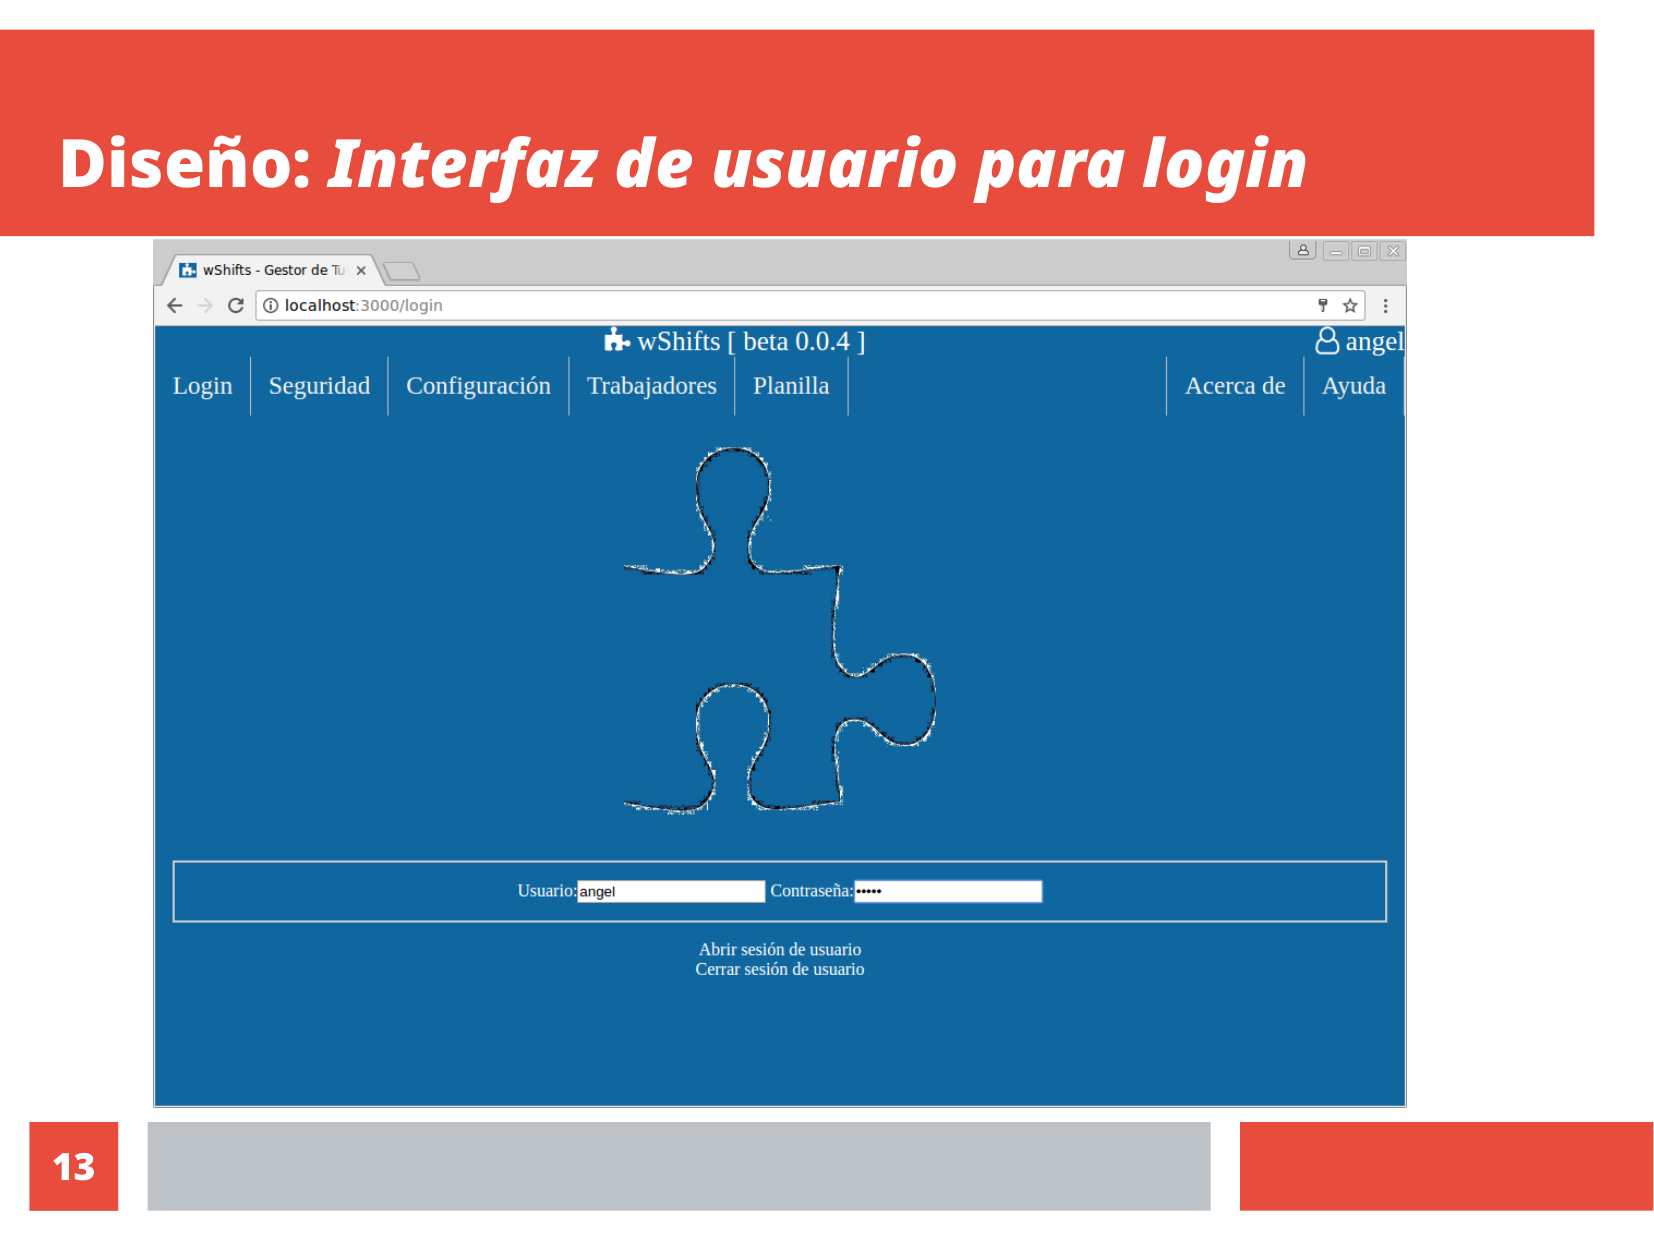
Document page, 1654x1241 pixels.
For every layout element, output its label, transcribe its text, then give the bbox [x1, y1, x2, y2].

title Diseño: Interfaz de usuario para login [59, 59, 1595, 207]
picture [153, 239, 1407, 1108]
